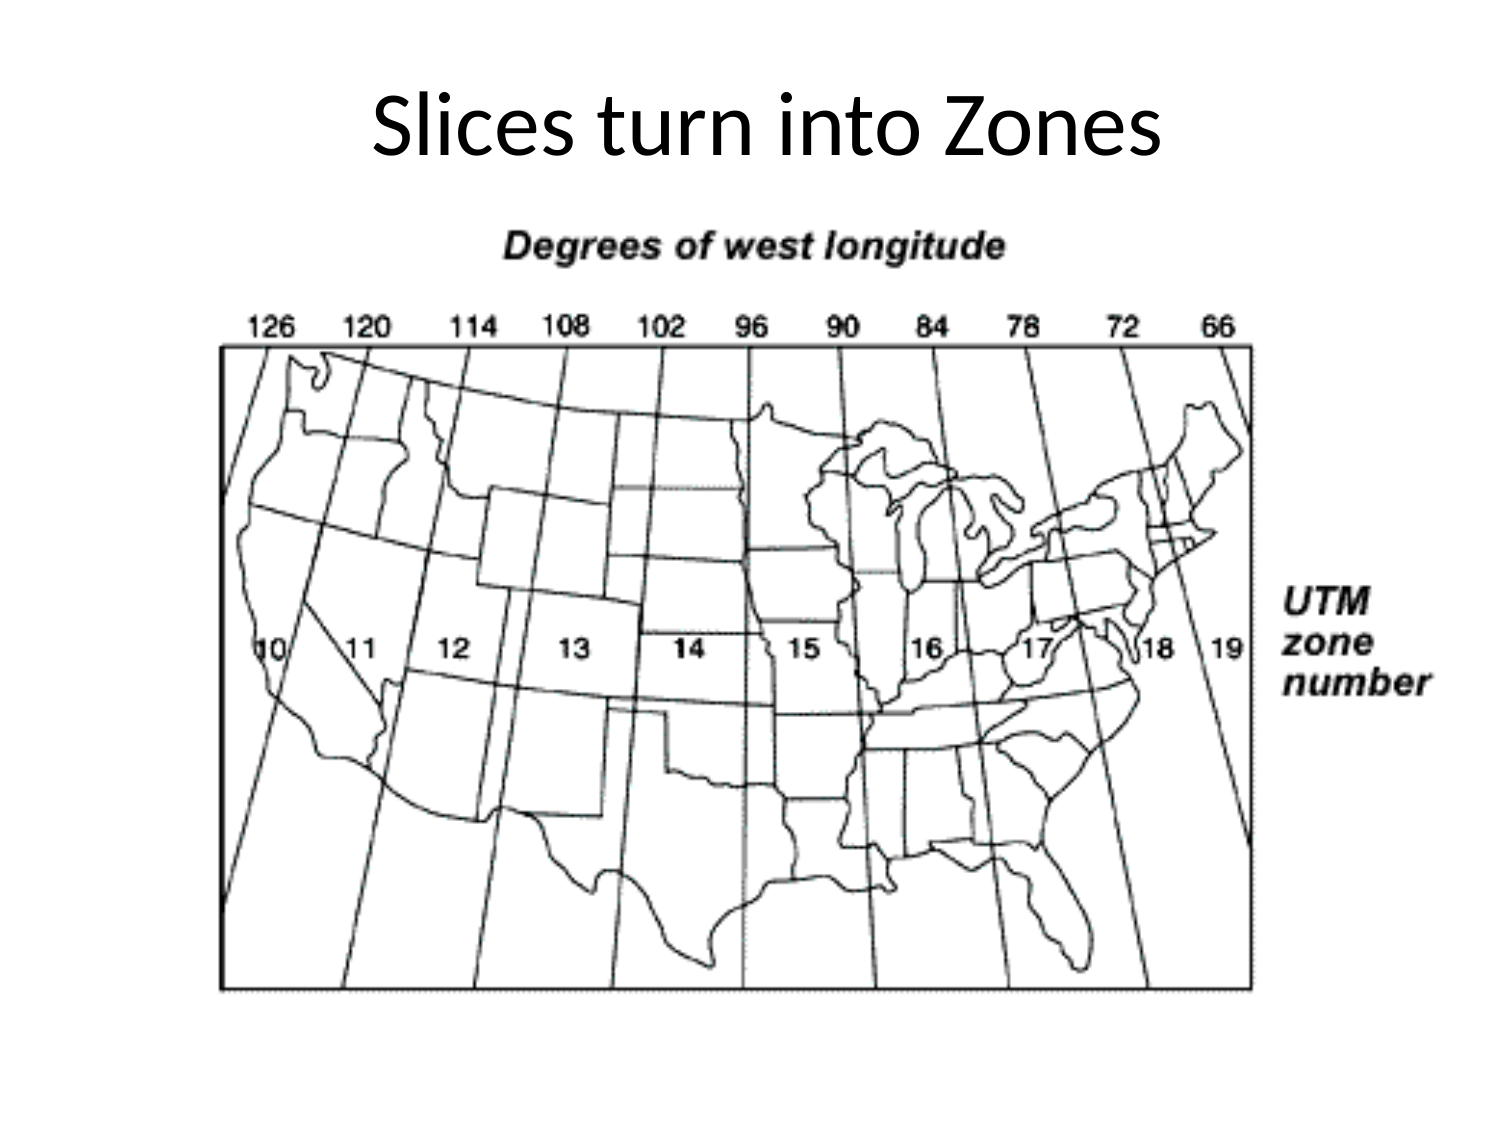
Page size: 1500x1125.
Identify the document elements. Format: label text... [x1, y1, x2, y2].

title Slices turn into Zones [111, 49, 1425, 188]
picture [33, 188, 1500, 1055]
